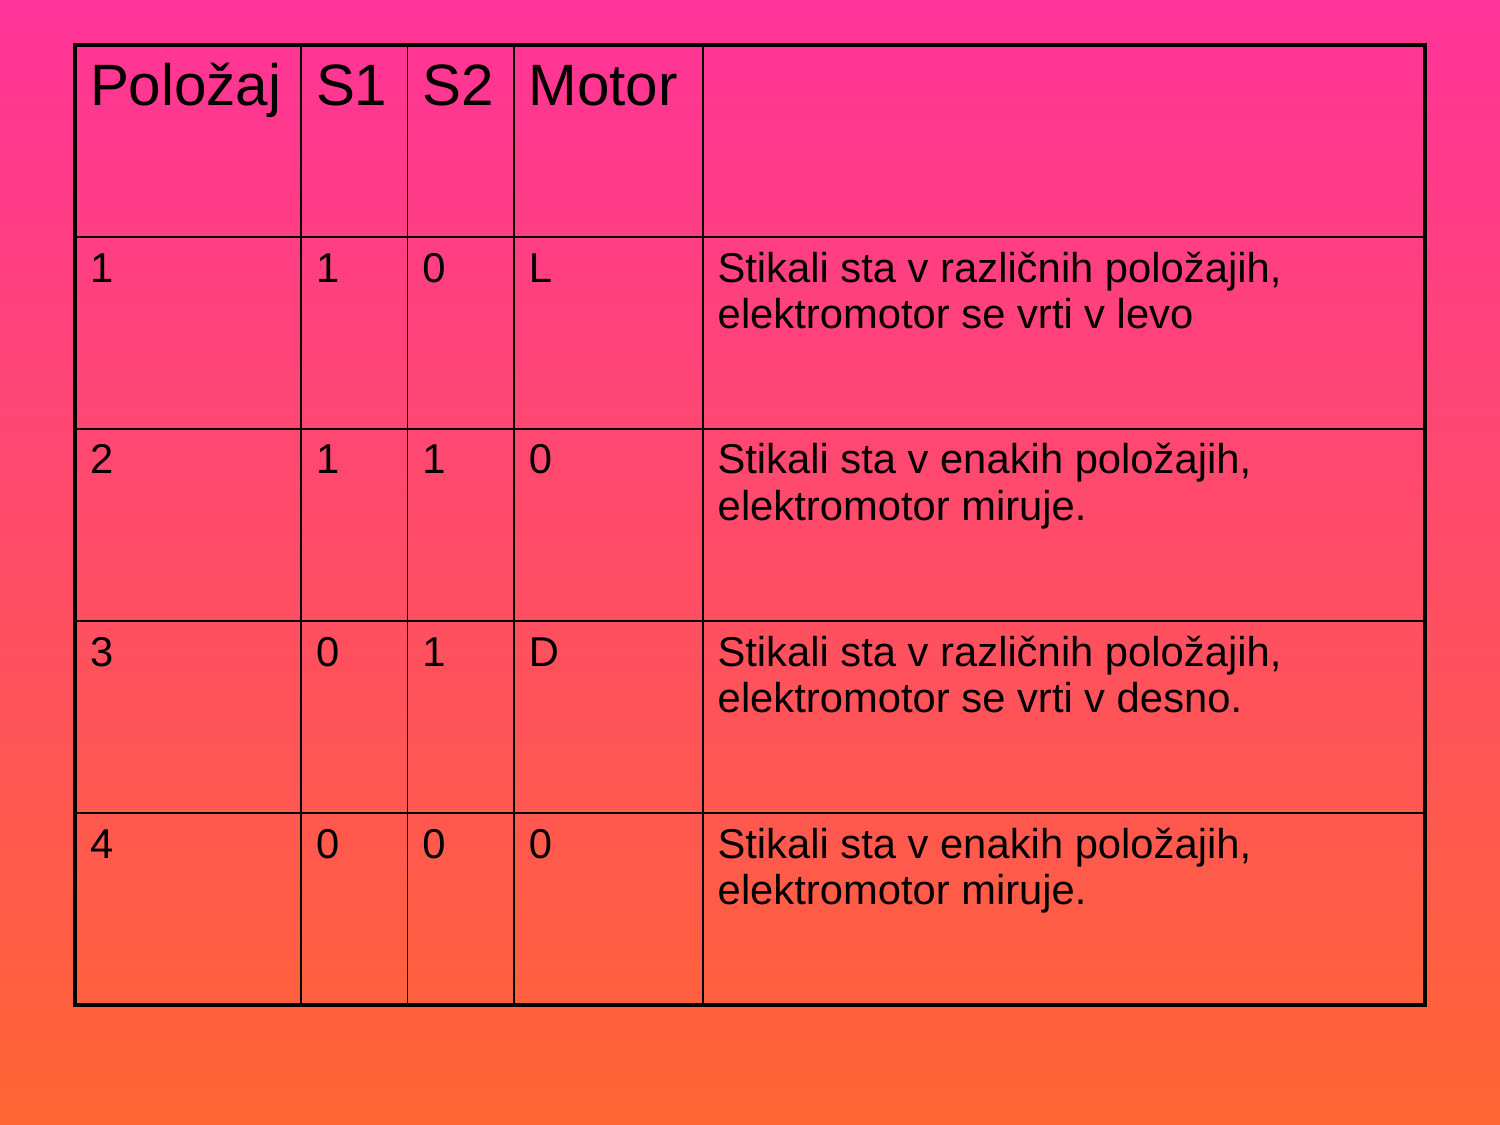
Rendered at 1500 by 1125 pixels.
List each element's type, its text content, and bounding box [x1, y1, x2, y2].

table_cell 0 [515, 430, 702, 620]
table_cell Stikali sta v enakih položajih, elektromotor miruje. [704, 814, 1423, 1003]
table_cell 1 [302, 430, 407, 620]
table_cell 1 [408, 430, 513, 620]
table_cell 1 [302, 238, 407, 428]
table_cell Stikali sta v enakih položajih, elektromotor miruje. [704, 430, 1423, 620]
table_cell 0 [408, 814, 513, 1003]
table_cell 3 [77, 622, 300, 812]
table_header Motor [515, 47, 702, 236]
table_cell 0 [408, 238, 513, 428]
table_cell D [515, 622, 702, 812]
table_cell 0 [515, 814, 702, 1003]
table_header S1 [302, 47, 407, 236]
table_cell 0 [302, 814, 407, 1003]
table_cell Stikali sta v različnih položajih, elektromotor se vrti v levo [704, 238, 1423, 428]
table_header Položaj [77, 47, 300, 236]
table_cell 0 [302, 622, 407, 812]
table_cell 1 [408, 622, 513, 812]
table_cell L [515, 238, 702, 428]
table_cell 1 [77, 238, 300, 428]
table_header [704, 47, 1423, 236]
table_cell Stikali sta v različnih položajih, elektromotor se vrti v desno. [704, 622, 1423, 812]
table_header S2 [408, 47, 513, 236]
table_cell 2 [77, 430, 300, 620]
table_cell 4 [77, 814, 300, 1003]
